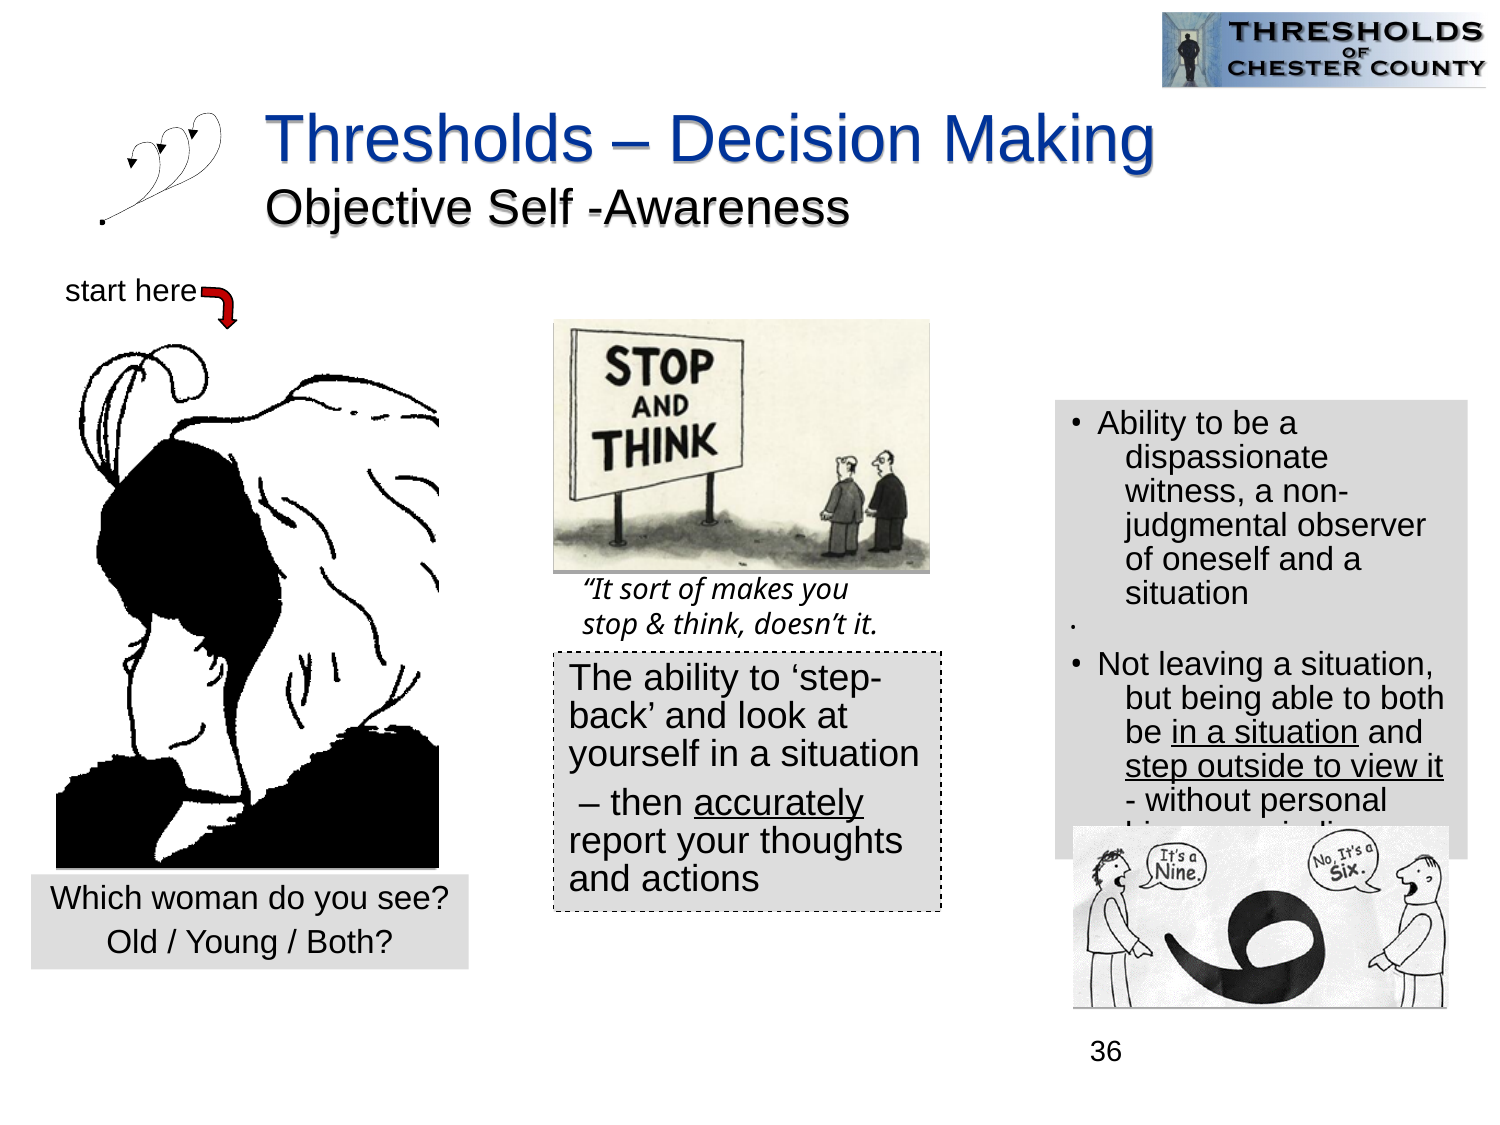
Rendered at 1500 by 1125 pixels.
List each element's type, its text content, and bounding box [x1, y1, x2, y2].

picture [1073, 826, 1449, 1007]
text_box Ability to be a dispassionate witness, a non-judgmental observer of oneself and a situation Not leaving a situation, but being able to both be in a situation and step outside to view it - without personal bias or prejudice [1055, 399, 1468, 827]
text_box start here [50, 262, 226, 316]
text_box 36 [1074, 1025, 1388, 1101]
text_box “It sort of makes you stop & think, doesn’t it. [567, 562, 916, 649]
text_box The ability to ‘step-back’ and look at yourself in a situation – then accurately report your thoughts and actions [553, 652, 942, 912]
picture [553, 319, 930, 570]
title Thresholds – Decision Making Objective Self -Awareness [249, 87, 1263, 238]
text_box [201, 287, 237, 329]
chart [99, 111, 226, 227]
text_box Which woman do you see? Old / Young / Both? [31, 874, 469, 970]
picture [56, 342, 439, 868]
